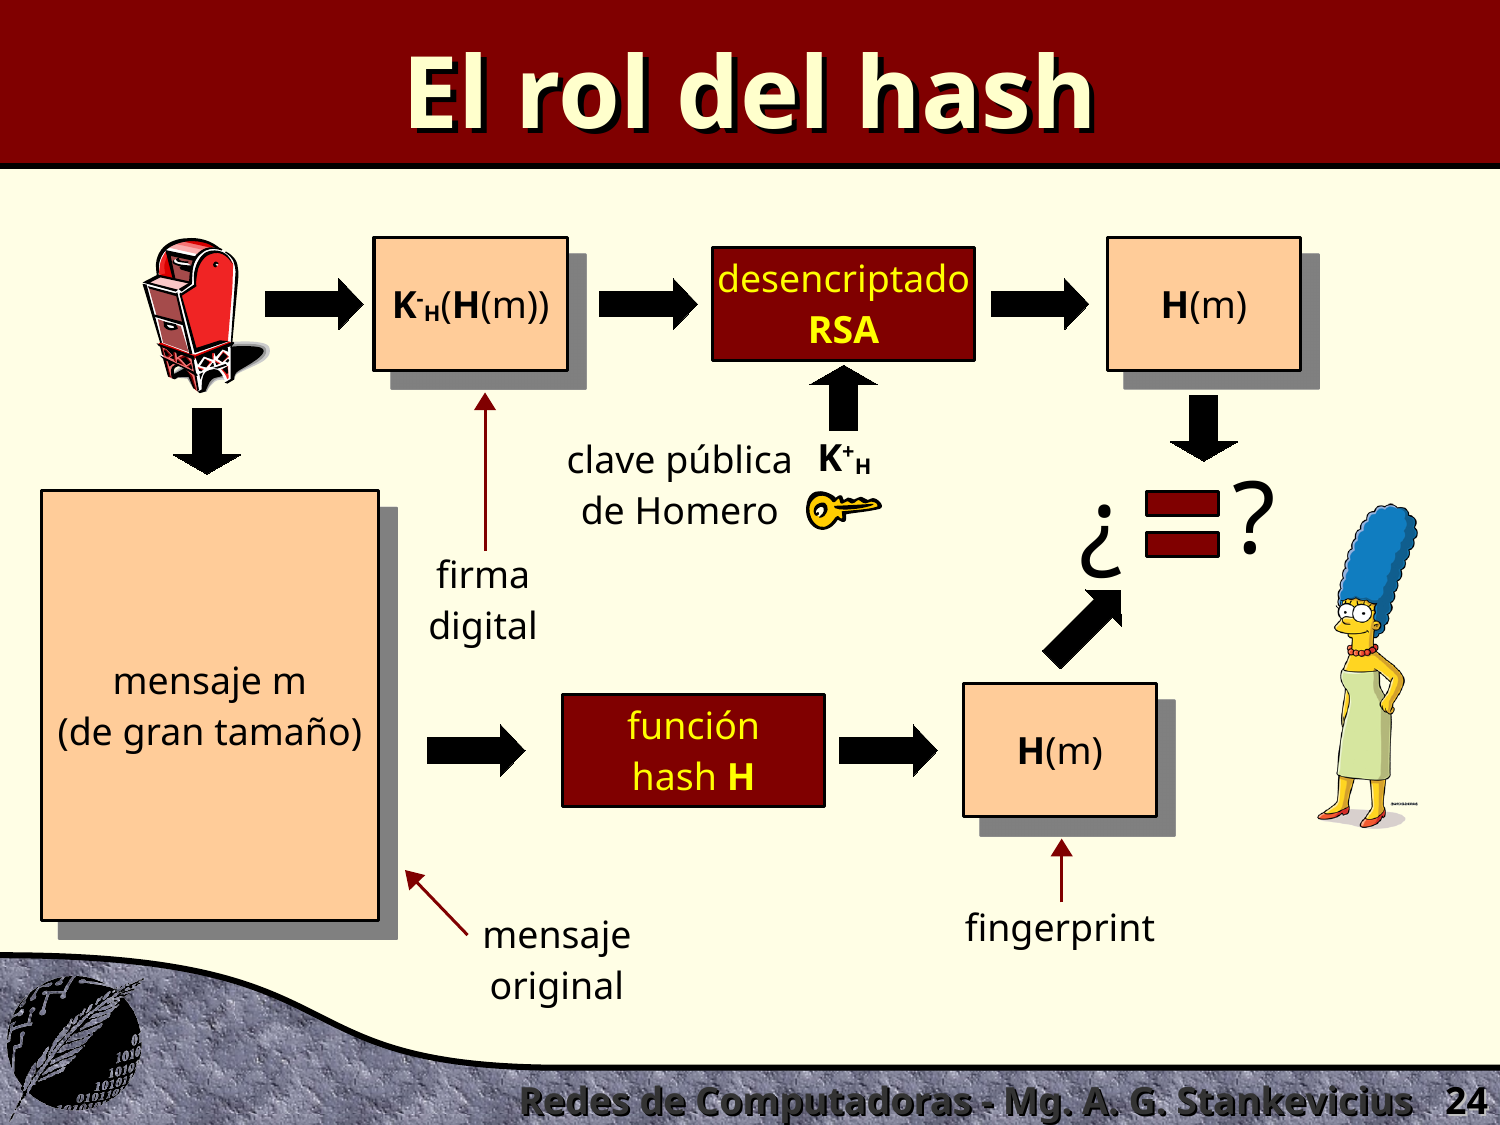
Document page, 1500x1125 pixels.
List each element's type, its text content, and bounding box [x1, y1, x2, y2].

text_box [991, 278, 1089, 330]
text_box [265, 278, 364, 330]
text_box [427, 724, 526, 777]
text_box [1147, 491, 1218, 516]
text_box K-H(H(m)) [373, 237, 568, 371]
text_box ? [1218, 439, 1301, 607]
text_box mensaje m (de gran tamaño) [41, 490, 379, 921]
picture [1263, 503, 1475, 829]
picture [1047, 1100, 1054, 1110]
text_box [809, 365, 878, 424]
picture [142, 236, 272, 395]
text_box [1147, 532, 1218, 557]
text_box fingerprint [950, 893, 1174, 962]
text_box clave pública de Homero [551, 426, 803, 546]
picture [805, 503, 882, 531]
text_box mensaje original [467, 900, 640, 1040]
picture [790, 1100, 795, 1110]
picture [0, 959, 1500, 1125]
text_box [1042, 613, 1122, 669]
text_box firma digital [413, 540, 554, 661]
text_box [1170, 395, 1238, 462]
text_box ¿ [1064, 445, 1147, 613]
text_box [599, 278, 698, 330]
text_box H(m) [1107, 237, 1301, 371]
text_box [173, 408, 241, 475]
text_box K+H [802, 424, 886, 503]
text_box desencriptado RSA [712, 247, 975, 361]
title El rol del hash [15, 5, 1485, 160]
text_box función hash H [562, 694, 825, 807]
text_box [839, 724, 938, 777]
text_box H(m) [963, 683, 1157, 817]
